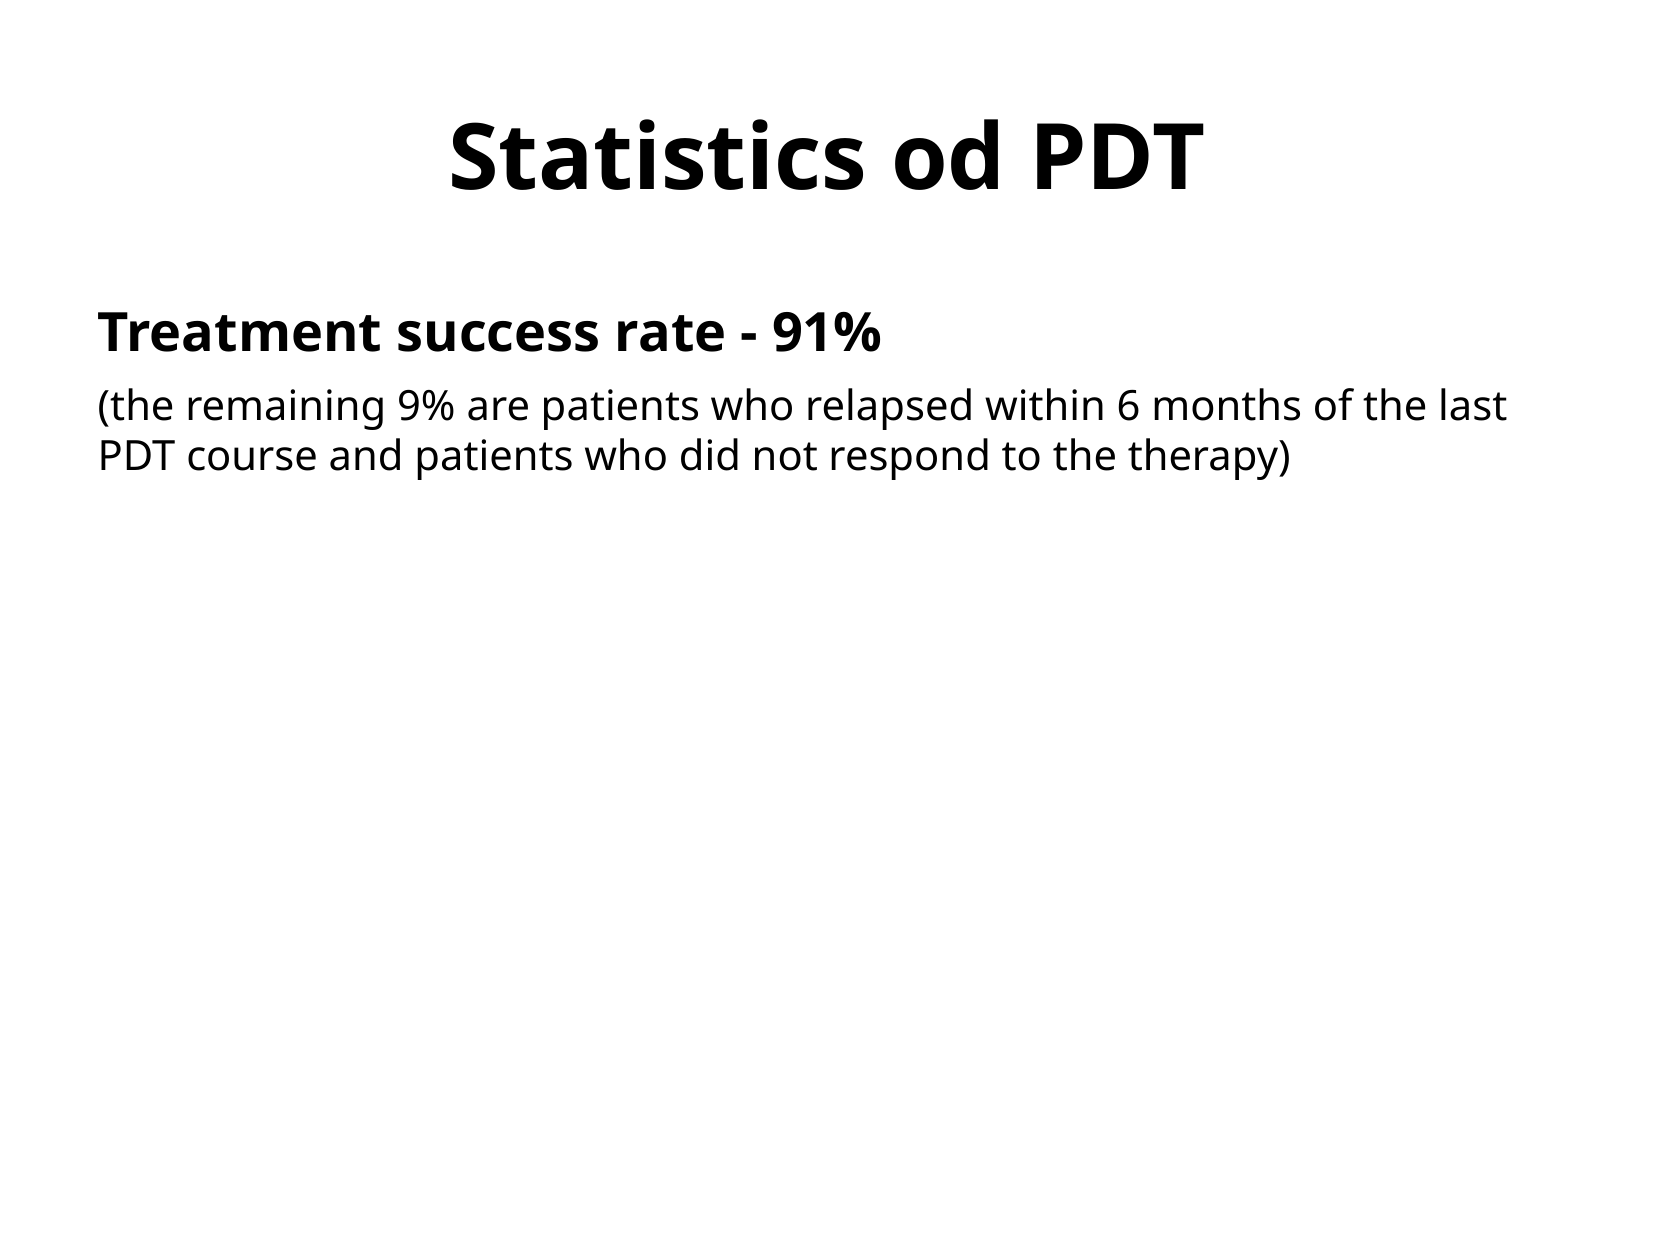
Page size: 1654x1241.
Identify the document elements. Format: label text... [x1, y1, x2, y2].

title Statistics od PDT [82, 49, 1571, 257]
list Treatment success rate - 91% (the remaining 9% are patients who relapsed within 6 months of the last PDT course and patients who did not respond to the therapy) [82, 289, 1571, 1108]
